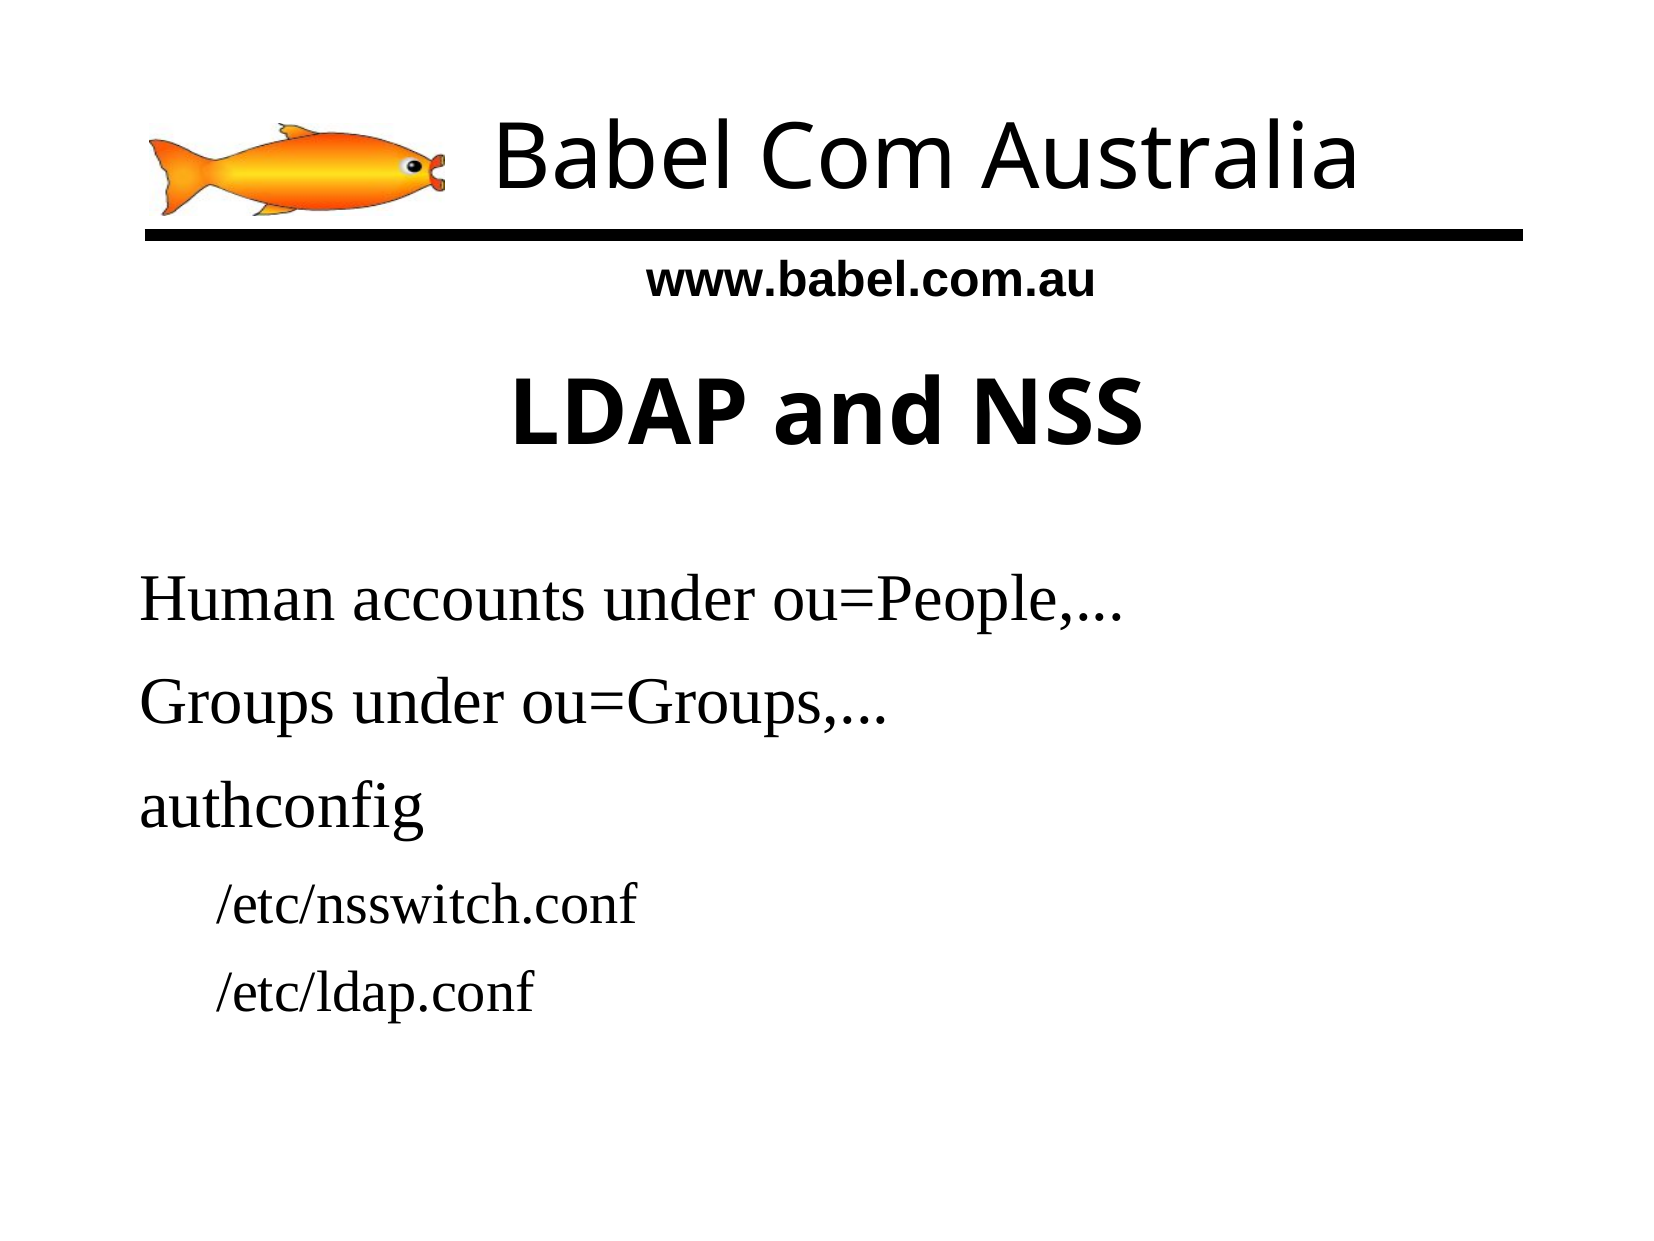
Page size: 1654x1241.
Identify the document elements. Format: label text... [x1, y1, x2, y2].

title LDAP and NSS [126, 322, 1528, 497]
picture [149, 123, 445, 216]
list Human accounts under ou=People,... Groups under ou=Groups,... authconfig /etc/nsswitch.conf /etc/ldap.conf [121, 560, 1534, 1127]
